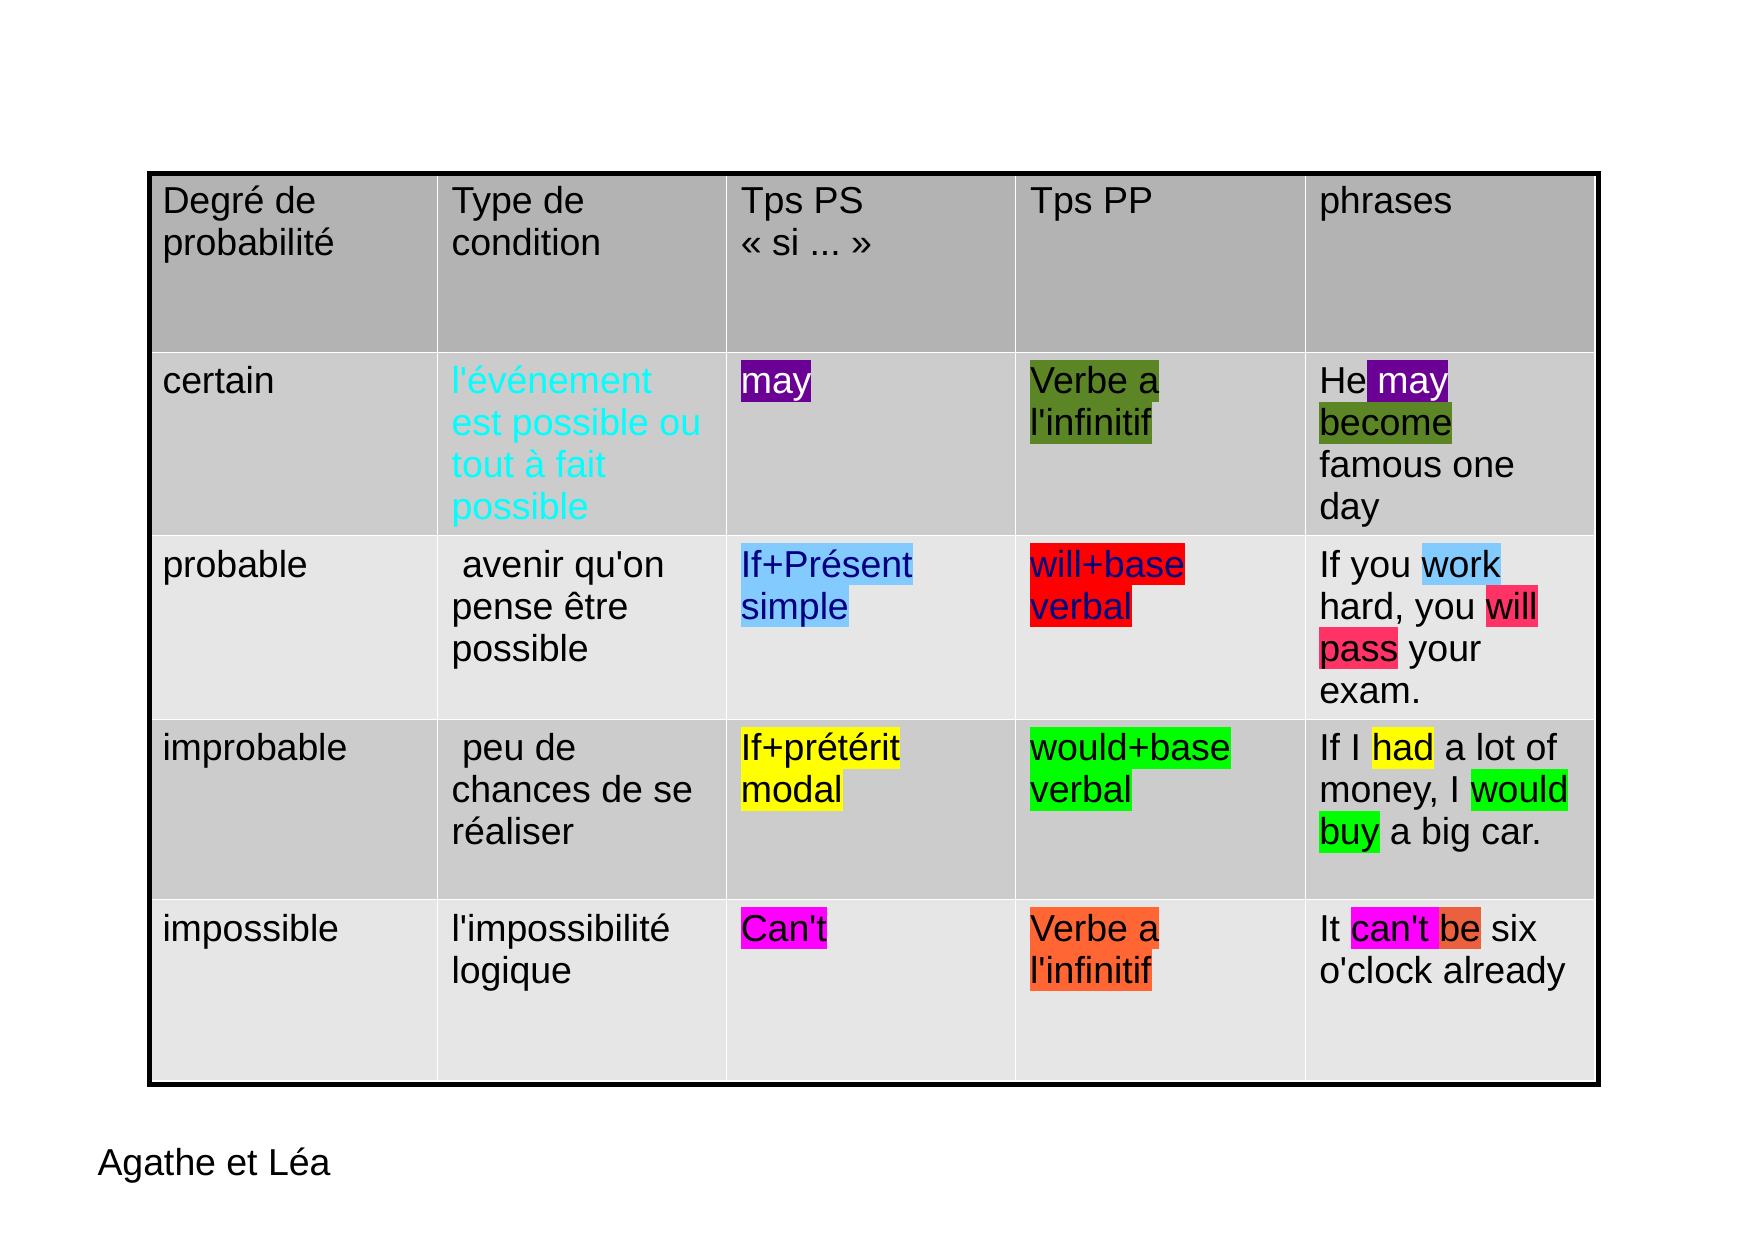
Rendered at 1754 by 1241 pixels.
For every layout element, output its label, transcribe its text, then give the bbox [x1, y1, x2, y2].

table_cell If+Présent simple [727, 536, 1015, 719]
table_cell If+prétérit modal [727, 720, 1015, 899]
table_cell improbable [152, 720, 437, 899]
table_cell Verbe a l'infinitif [1016, 353, 1305, 535]
table_cell l'événement est possible ou tout à fait possible [438, 353, 726, 535]
text_box [147, 171, 1601, 1087]
table_cell If you work hard, you will pass your exam. [1306, 536, 1594, 719]
table_header Degré de probabilité [152, 176, 437, 352]
table_header Type de condition [438, 176, 726, 352]
table_cell He may become famous one day [1306, 353, 1594, 535]
table_cell would+base verbal [1016, 720, 1305, 899]
text_box Agathe et Léa [82, 1133, 650, 1191]
table_cell Can't [727, 900, 1015, 1080]
table_cell Verbe a l'infinitif [1016, 900, 1305, 1080]
table_header Tps PS « si ... » [727, 176, 1015, 352]
table_cell avenir qu'on pense être possible [438, 536, 726, 719]
table_cell peu de chances de se réaliser [438, 720, 726, 899]
table_cell will+base verbal [1016, 536, 1305, 719]
table_header Tps PP [1016, 176, 1305, 352]
table_cell probable [152, 536, 437, 719]
table_cell l'impossibilité logique [438, 900, 726, 1080]
table_cell impossible [152, 900, 437, 1080]
table_cell may [727, 353, 1015, 535]
table_cell If I had a lot of money, I would buy a big car. [1306, 720, 1594, 899]
table_cell certain [152, 353, 437, 535]
table_header phrases [1306, 176, 1594, 352]
table_cell It can't be six o'clock already [1306, 900, 1594, 1080]
